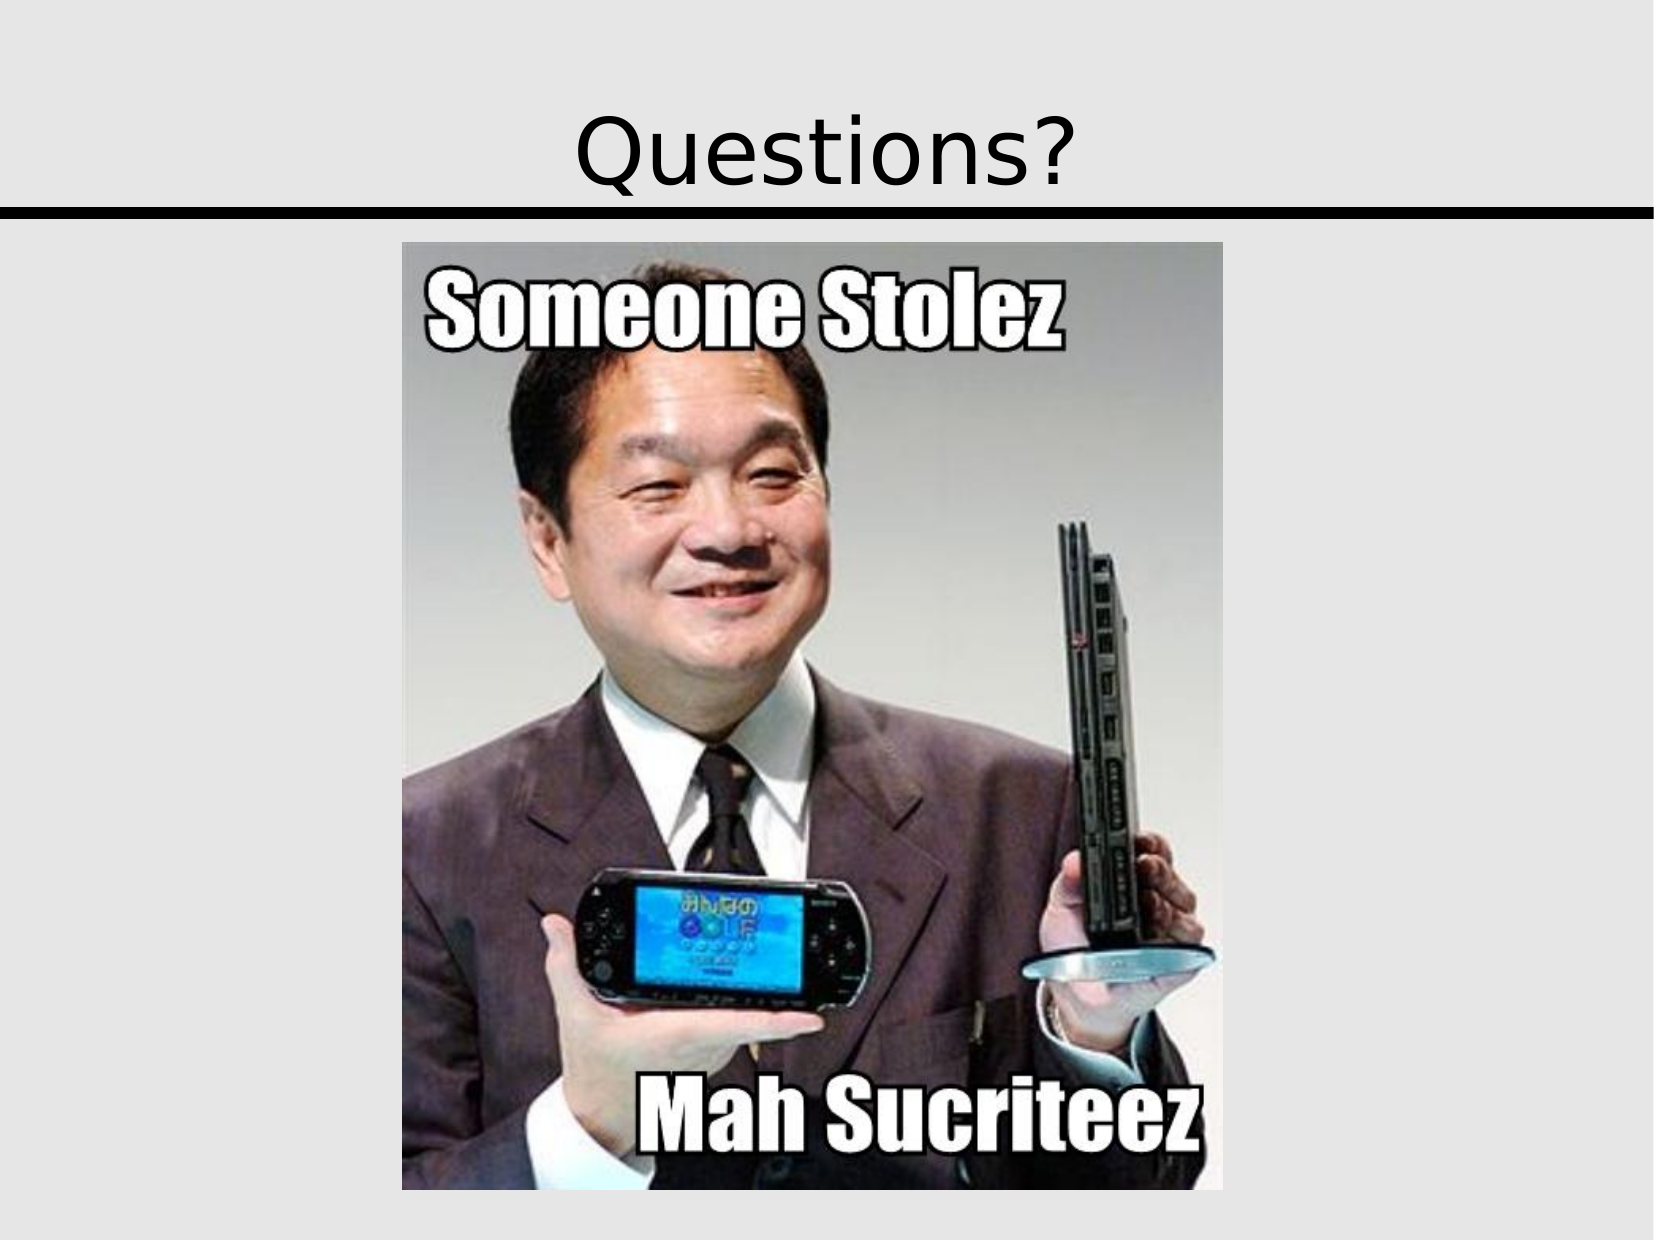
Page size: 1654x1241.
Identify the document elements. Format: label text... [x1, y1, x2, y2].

picture [402, 242, 1223, 1190]
title Questions? [82, 49, 1571, 257]
